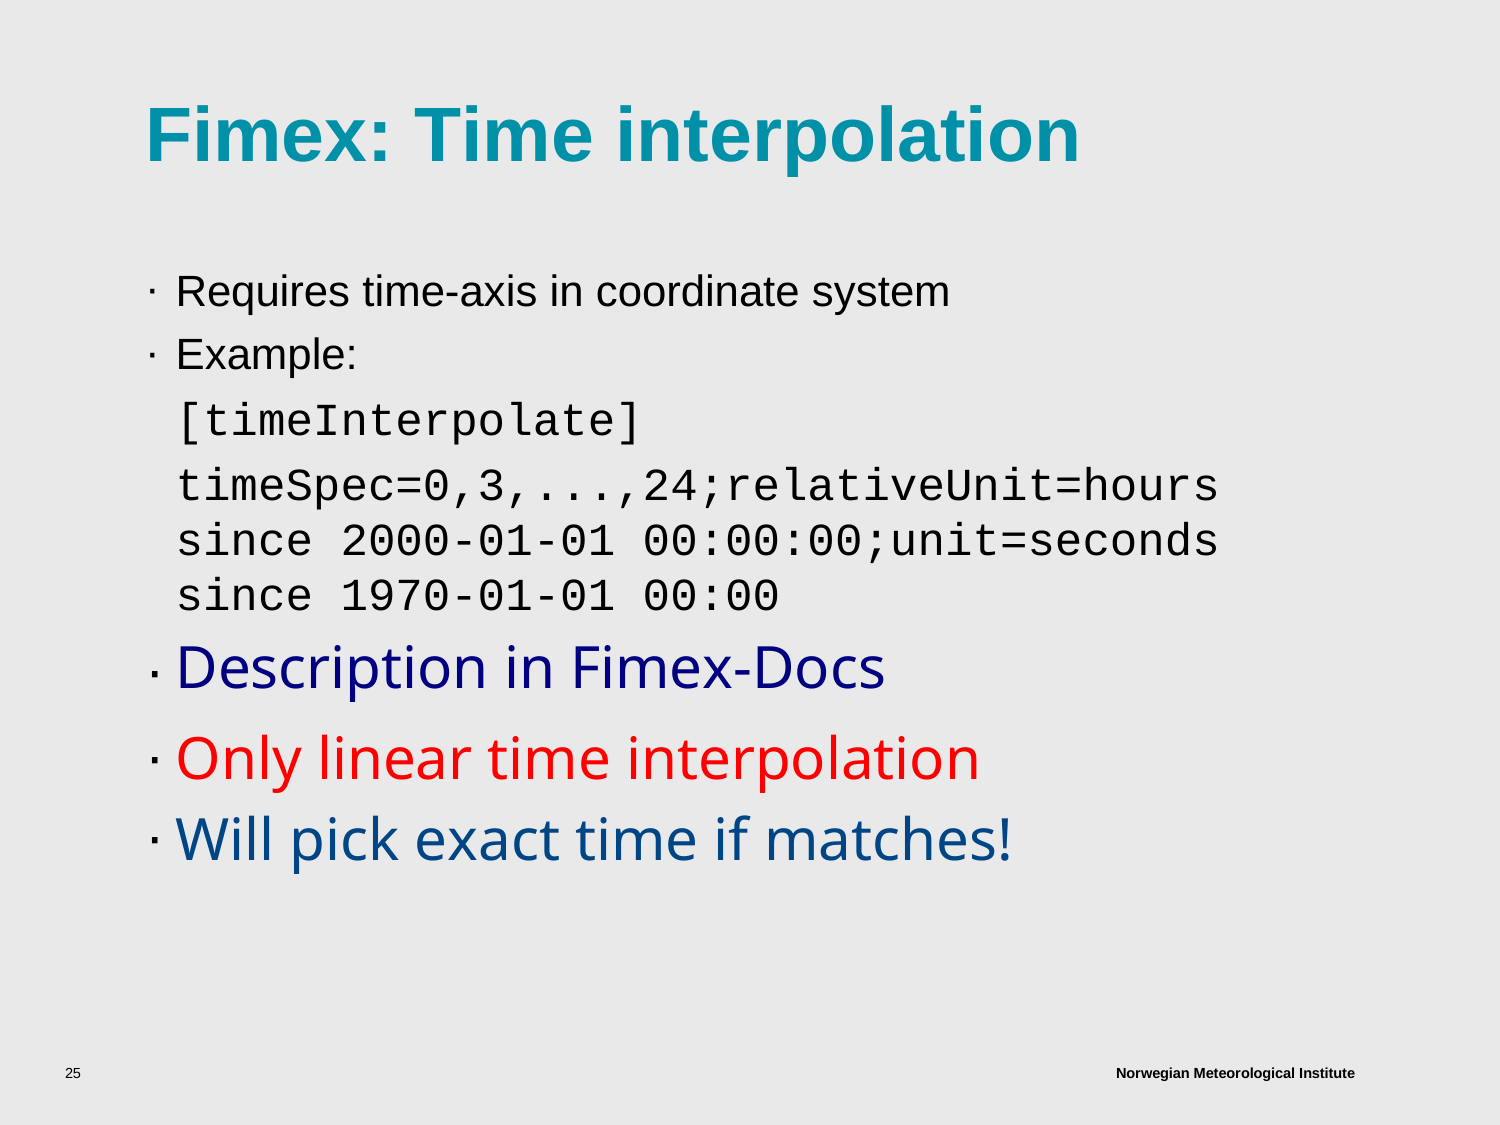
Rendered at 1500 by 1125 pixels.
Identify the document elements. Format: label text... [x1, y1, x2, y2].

list Requires time-axis in coordinate system Example: [timeInterpolate] timeSpec=0,3,...,24;relativeUnit=hours since 2000-01-01 00:00:00;unit=seconds since 1970-01-01 00:00 Description in Fimex-Docs Only linear time interpolation Will pick exact time if matches! [145, 262, 1355, 915]
title Fimex: Time interpolation [145, 83, 1355, 178]
